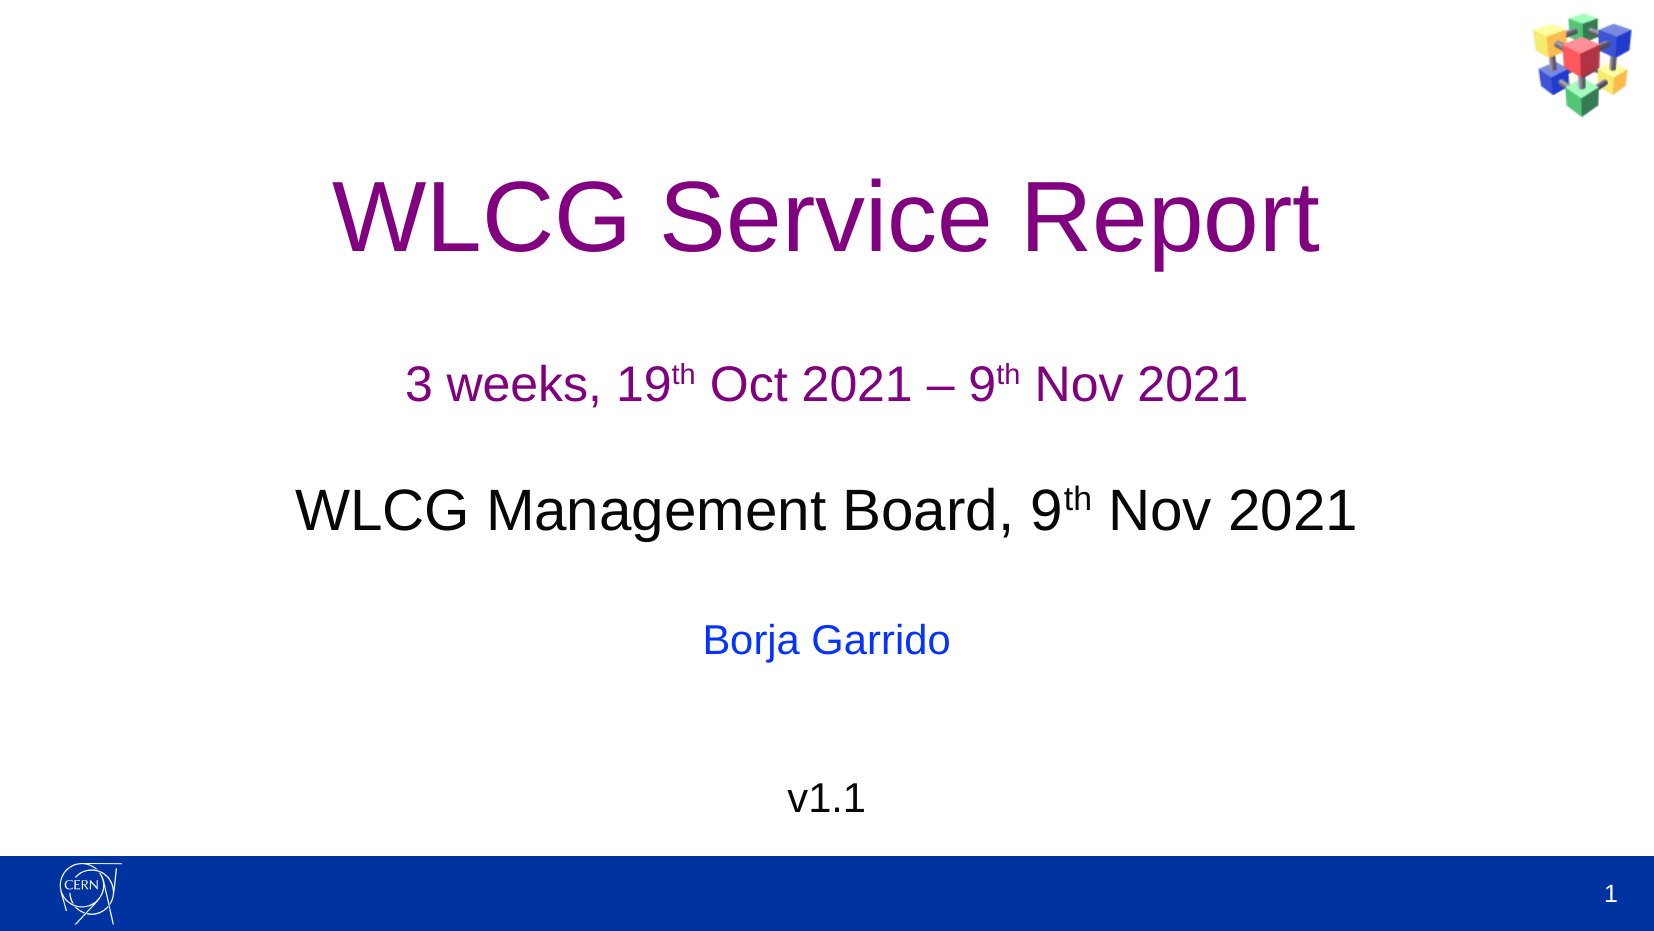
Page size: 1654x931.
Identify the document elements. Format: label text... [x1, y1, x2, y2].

text_box WLCG Service Report 3 weeks, 19th Oct 2021 – 9th Nov 2021 WLCG Management Board, 9th Nov 2021 Borja Garrido v1.1 [193, 153, 1460, 860]
picture [56, 859, 127, 928]
picture [1511, 2, 1654, 129]
